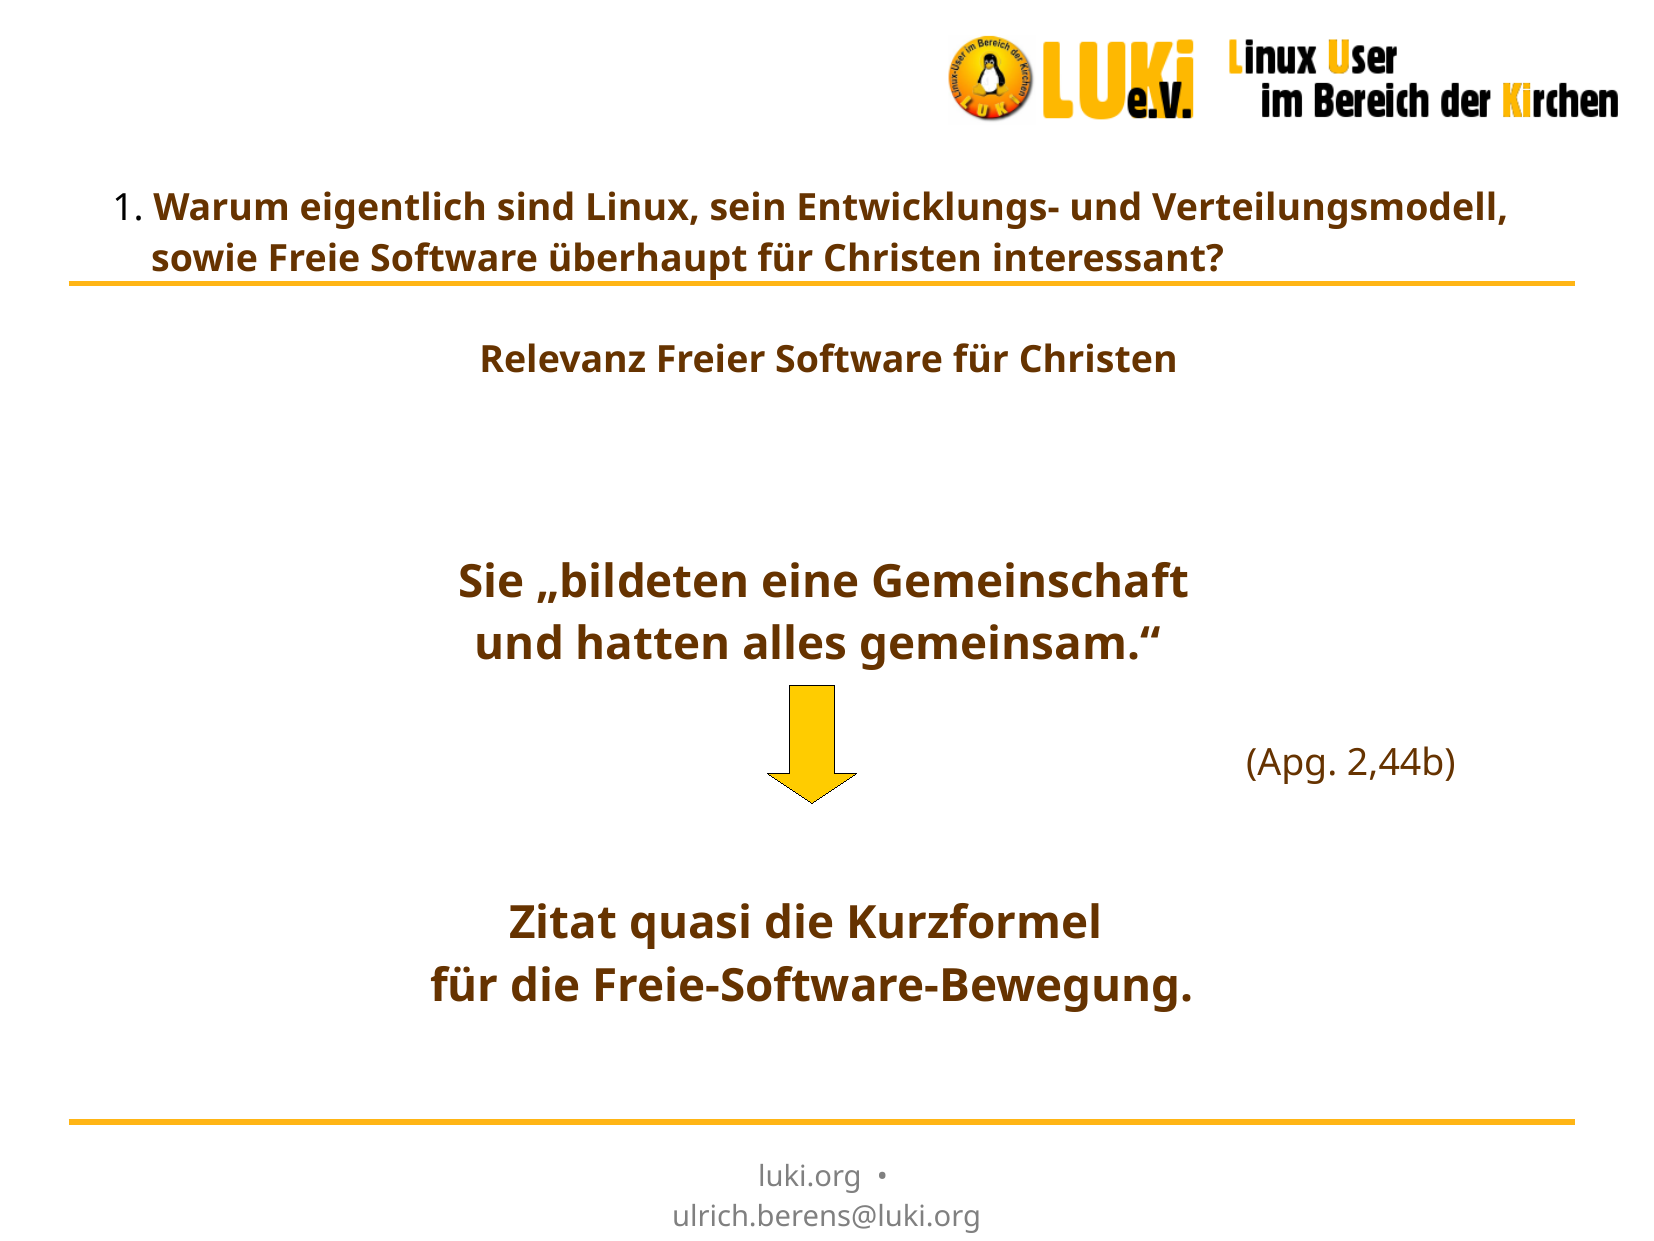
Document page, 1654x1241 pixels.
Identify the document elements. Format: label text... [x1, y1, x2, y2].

text_box [767, 685, 857, 804]
text_box Zitat quasi die Kurzformel für die Freie-Software-Bewegung. [206, 882, 1418, 1004]
text_box Sie „bildeten eine Gemeinschaft und hatten alles gemeinsam.“ (Apg. 2,44b) [177, 472, 1471, 751]
picture [944, 29, 1625, 130]
text_box Relevanz Freier Software für Christen [464, 324, 1241, 384]
text_box luki.org • ulrich.berens@luki.org [590, 1144, 1063, 1201]
text_box Warum eigentlich sind Linux, sein Entwicklungs- und Verteilungsmodell, sowie Freie Software überhaupt für Christen interessant? [88, 172, 1625, 276]
